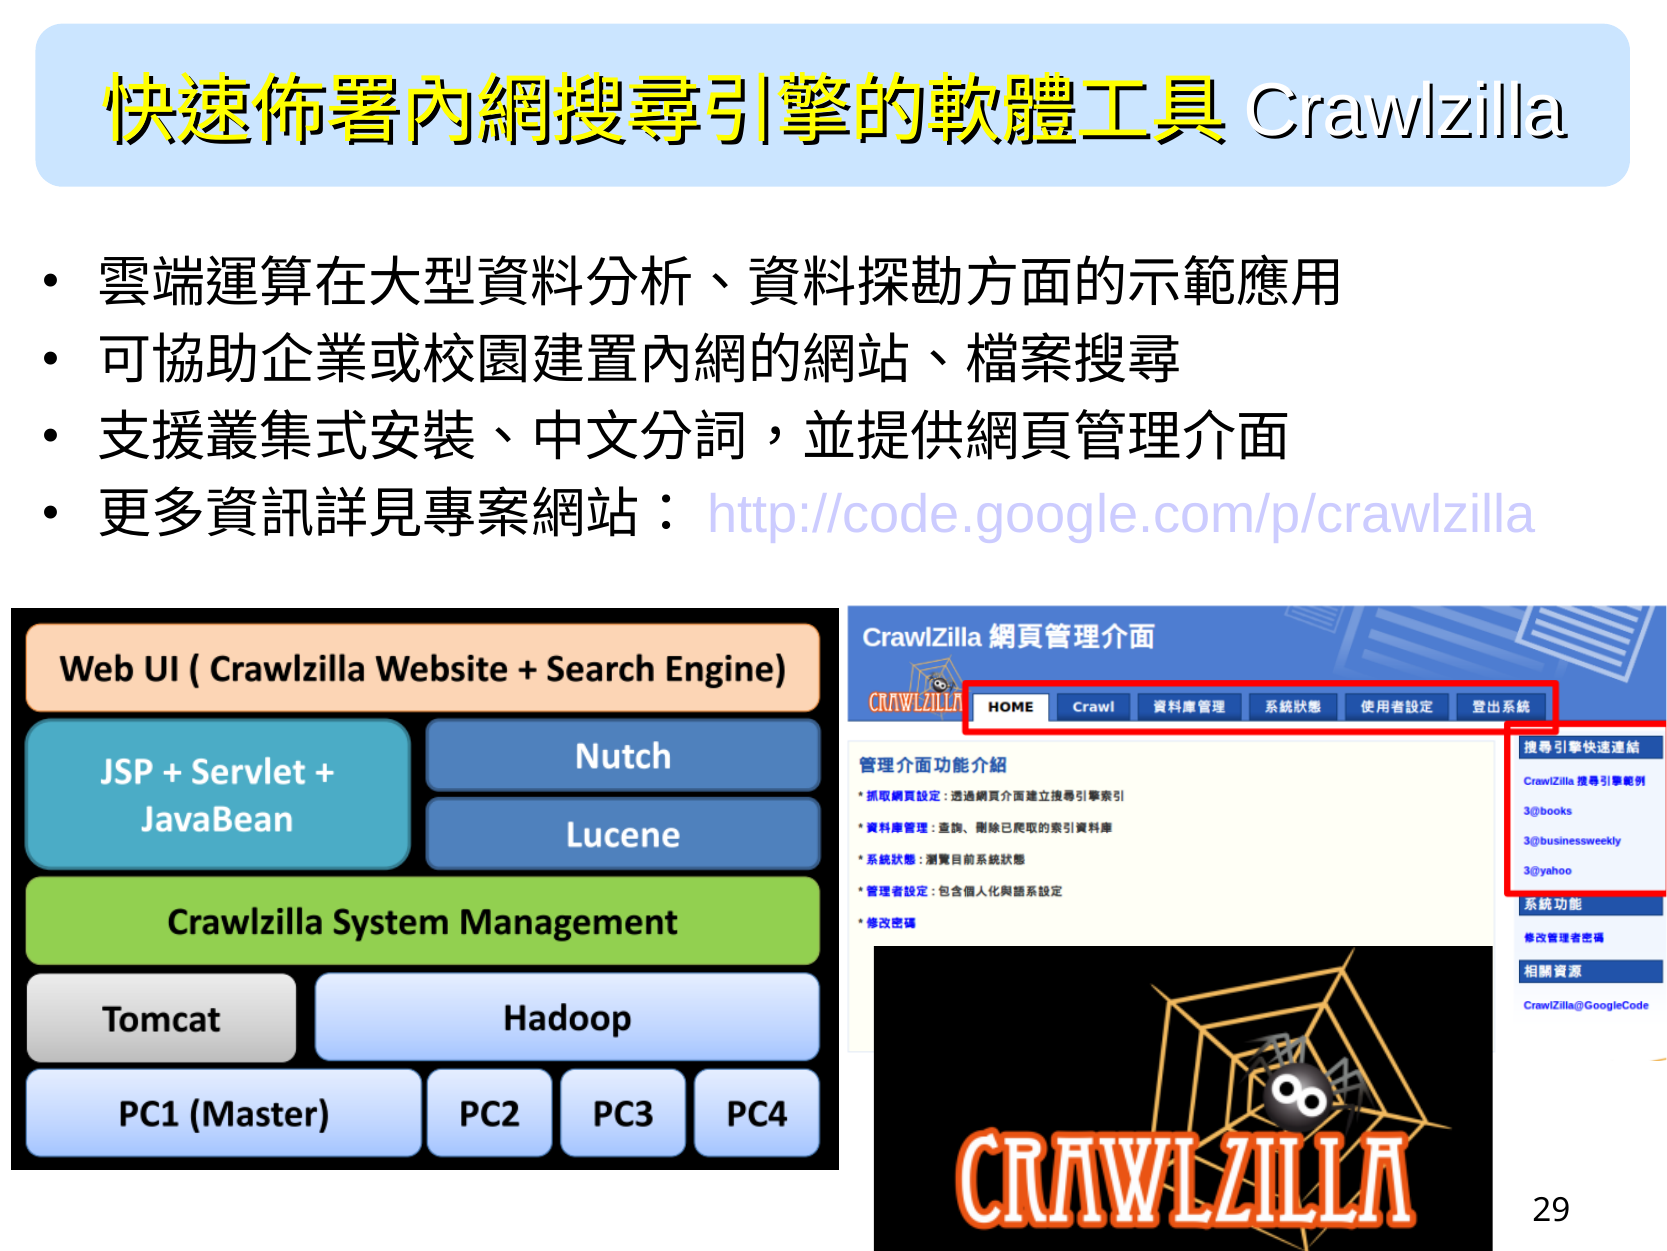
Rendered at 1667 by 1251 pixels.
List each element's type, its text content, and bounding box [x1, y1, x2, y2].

picture [844, 602, 1667, 1251]
text_box 雲端運算在大型資料分析、資料探勘方面的示範應用 可協助企業或校園建置內網的網站、檔案搜尋 支援叢集式安裝、中文分詞，並提供網頁管理介面 更多資訊詳見專案網站：http://code.google.com/p/crawlzilla [41, 248, 1625, 550]
picture [11, 608, 839, 1170]
text_box 快速佈署內網搜尋引擎的軟體工具Crawlzilla [35, 23, 1630, 187]
